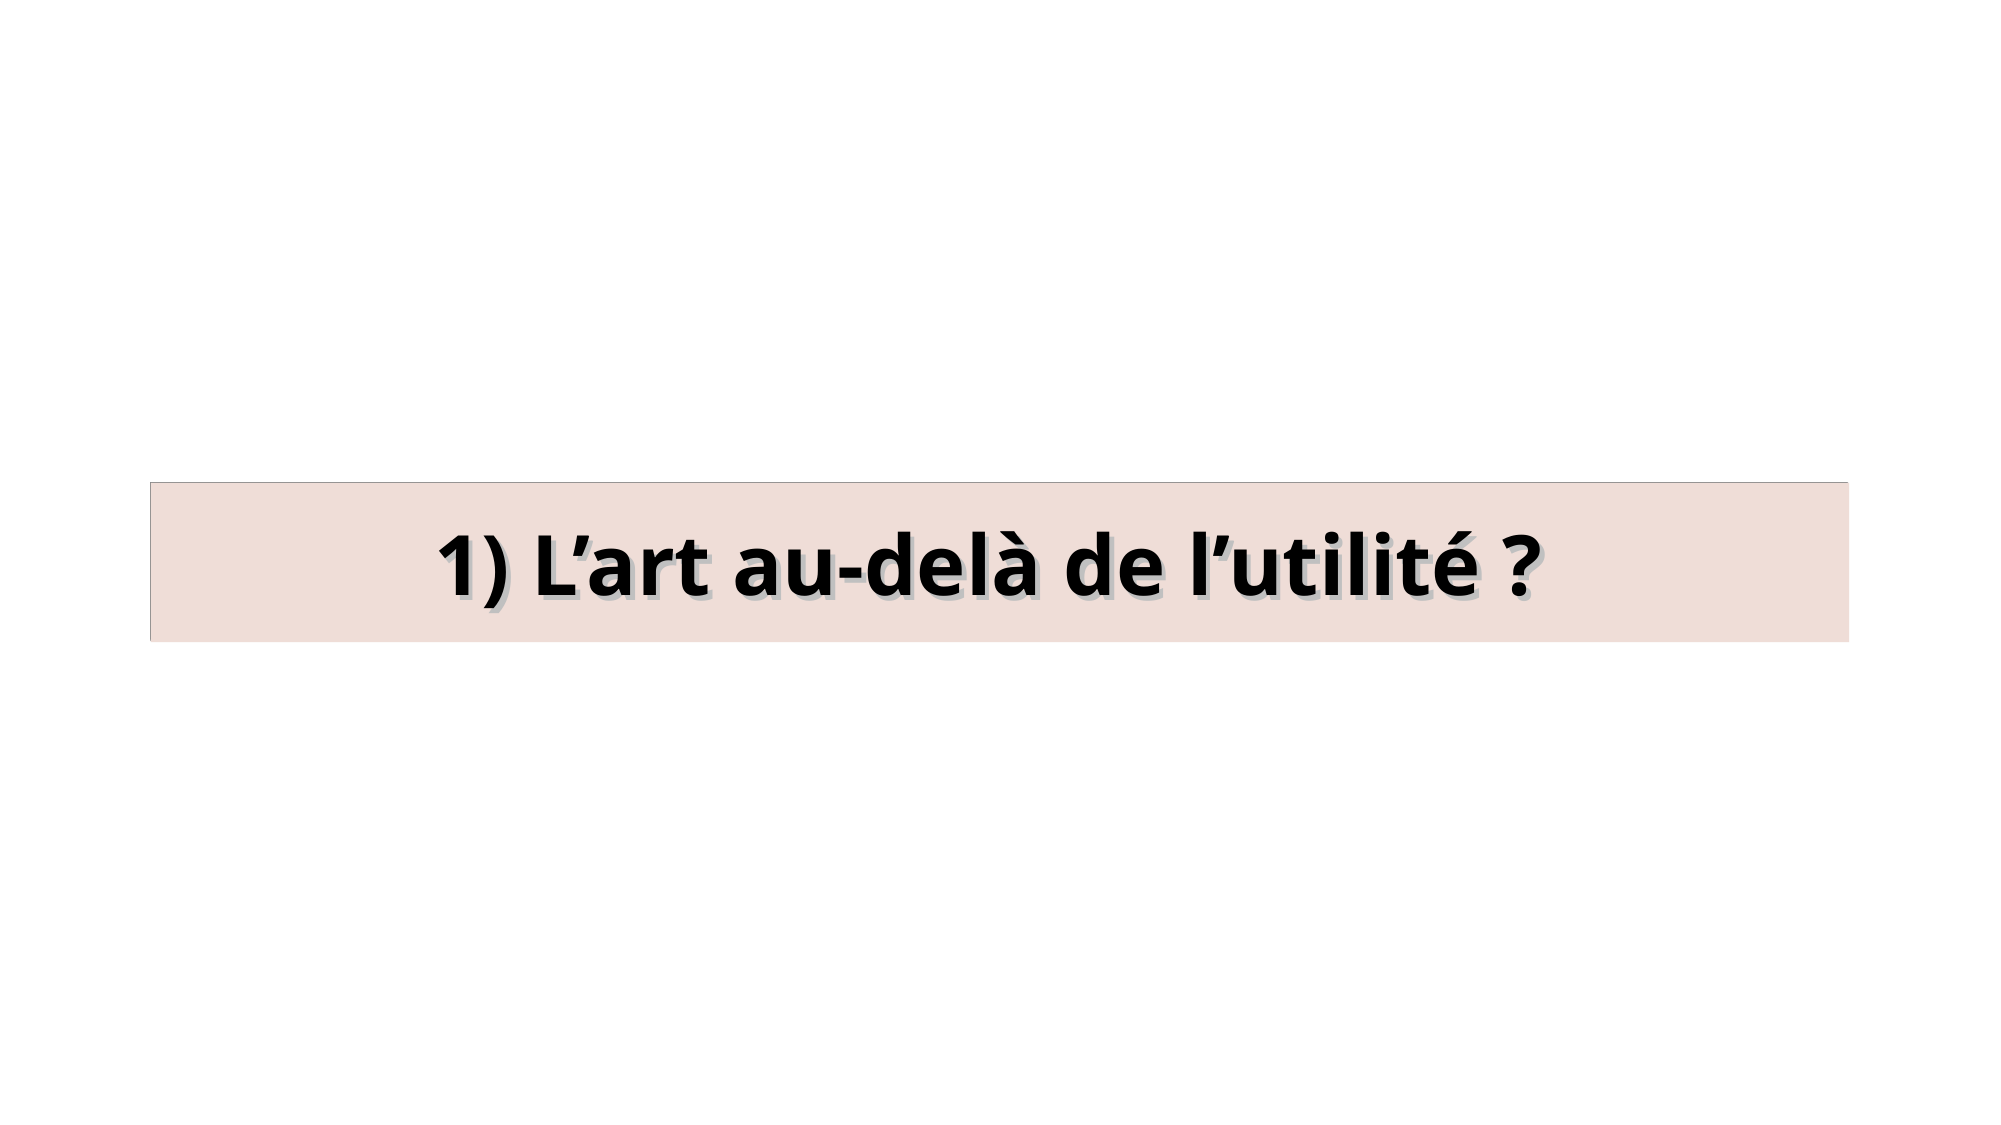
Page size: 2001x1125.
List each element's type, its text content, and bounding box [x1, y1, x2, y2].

title 1) L’art au-delà de l’utilité ? [150, 482, 1850, 643]
